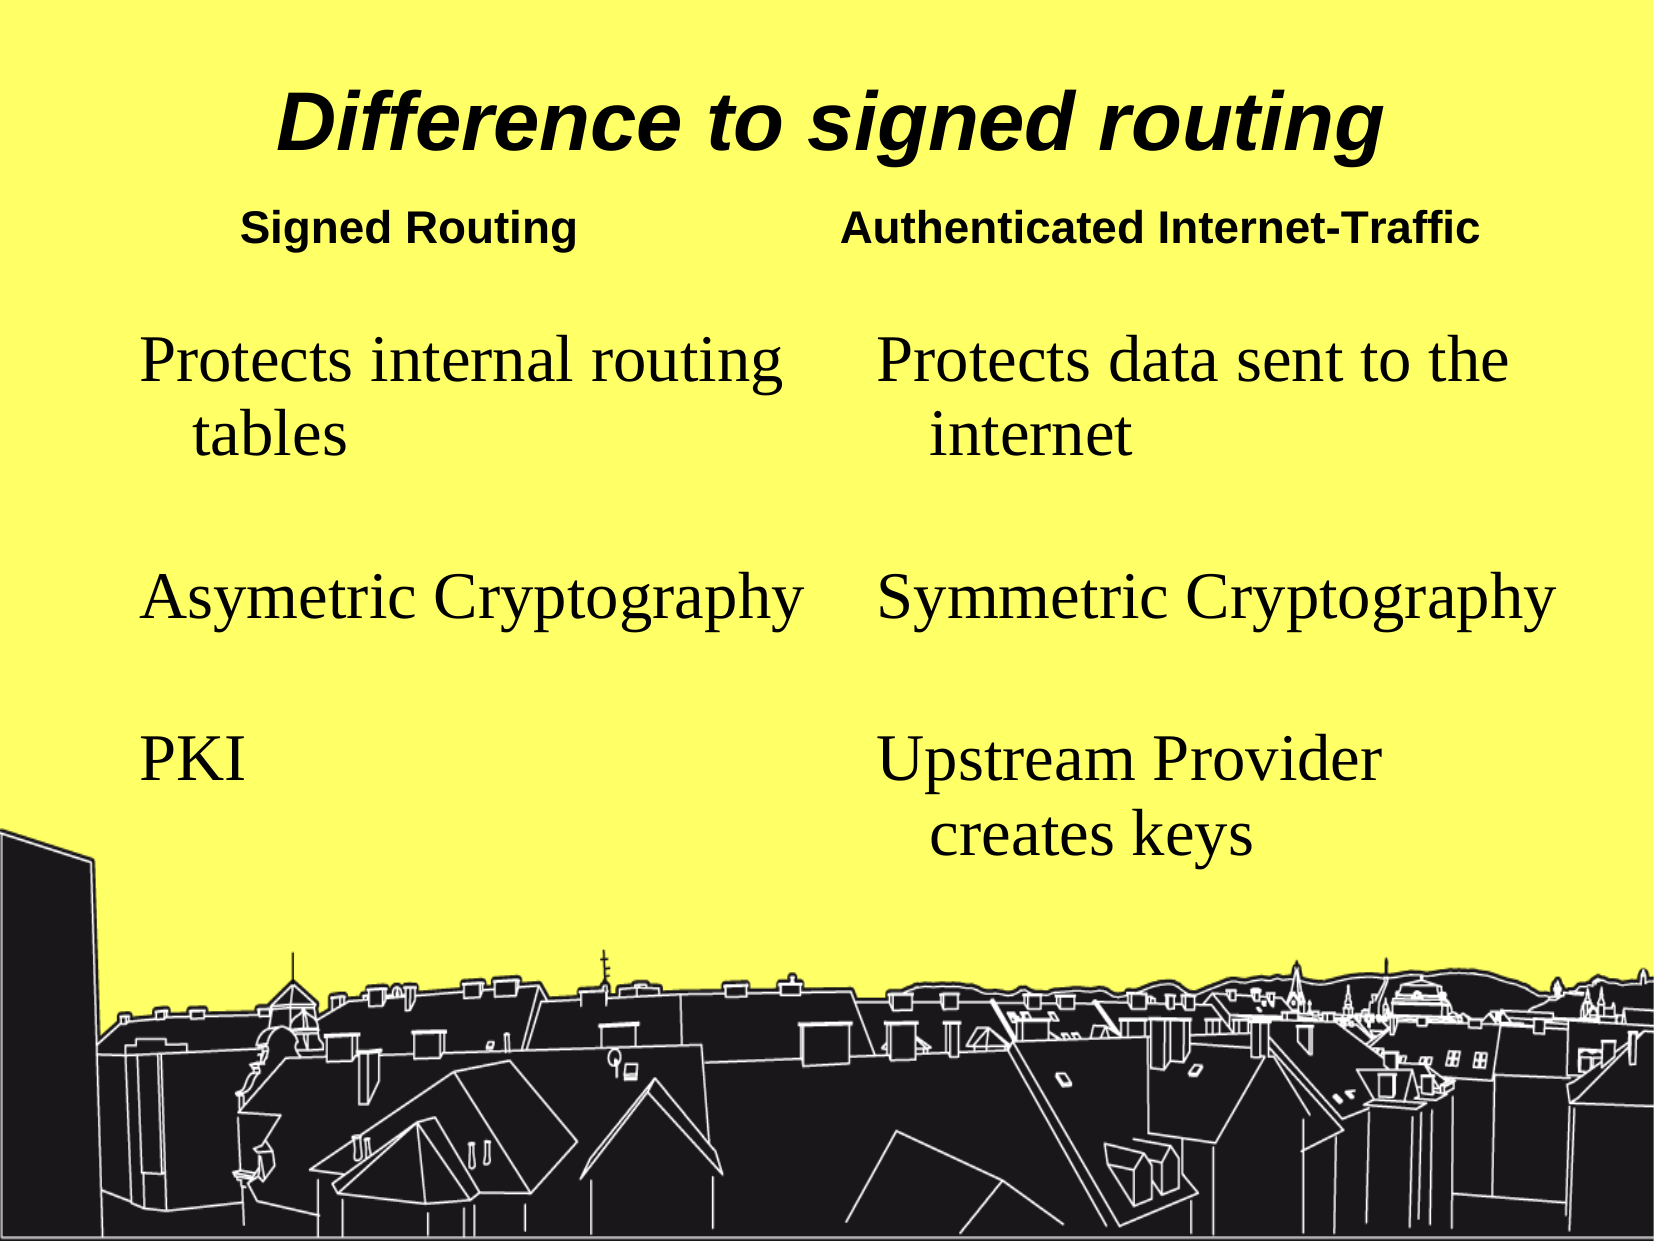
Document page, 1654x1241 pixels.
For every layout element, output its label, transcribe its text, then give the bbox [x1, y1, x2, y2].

picture [0, 827, 1654, 1241]
text_box Signed Routing [225, 194, 593, 261]
text_box Authenticated Internet-Traffic [825, 194, 1496, 261]
list Protects internal routing tables Asymetric Cryptography PKI [121, 322, 824, 1133]
title Difference to signed routing [125, 17, 1538, 226]
list Protects data sent to the internet Symmetric Cryptography Upstream Provider creates keys [858, 322, 1562, 1118]
